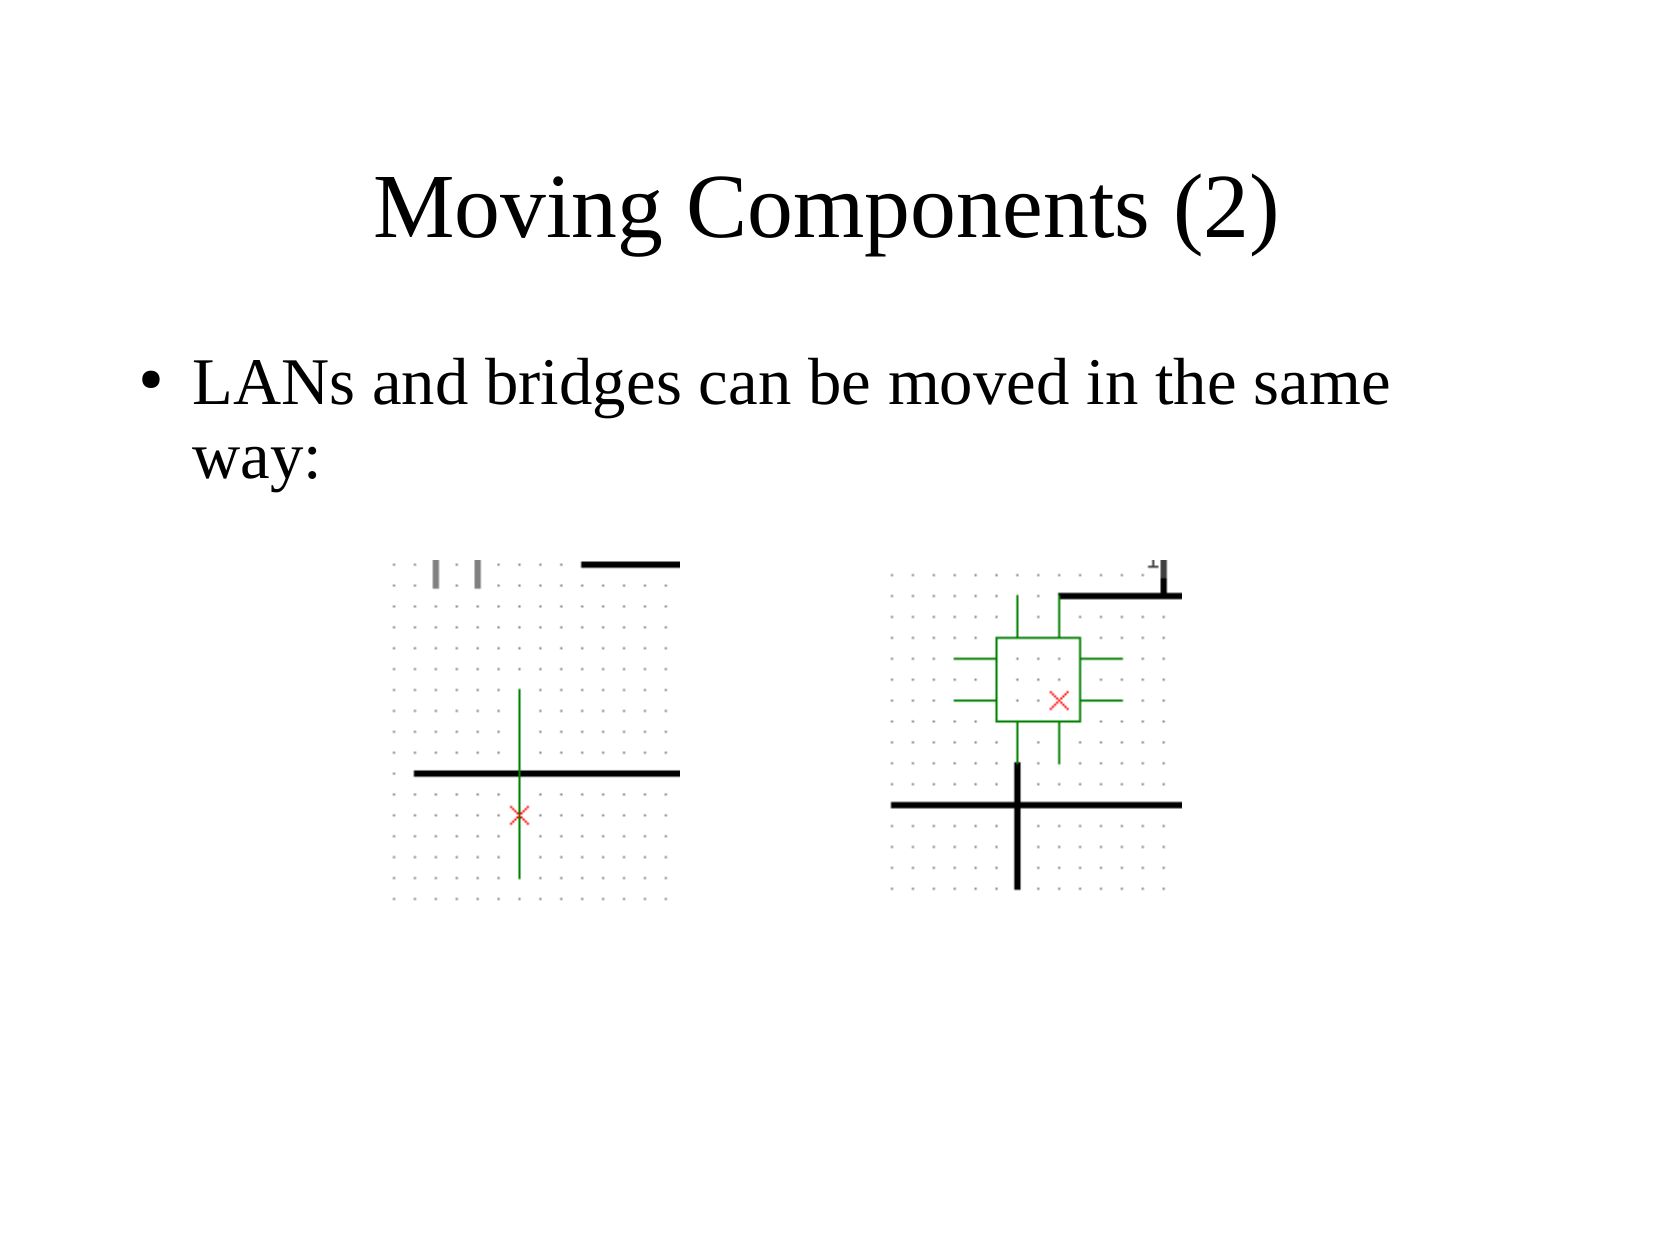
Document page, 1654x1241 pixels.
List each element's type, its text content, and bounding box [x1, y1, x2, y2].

picture [381, 560, 680, 911]
list LANs and bridges can be moved in the same way: [121, 344, 1534, 1127]
title Moving Components (2) [121, 102, 1534, 311]
picture [879, 560, 1182, 905]
